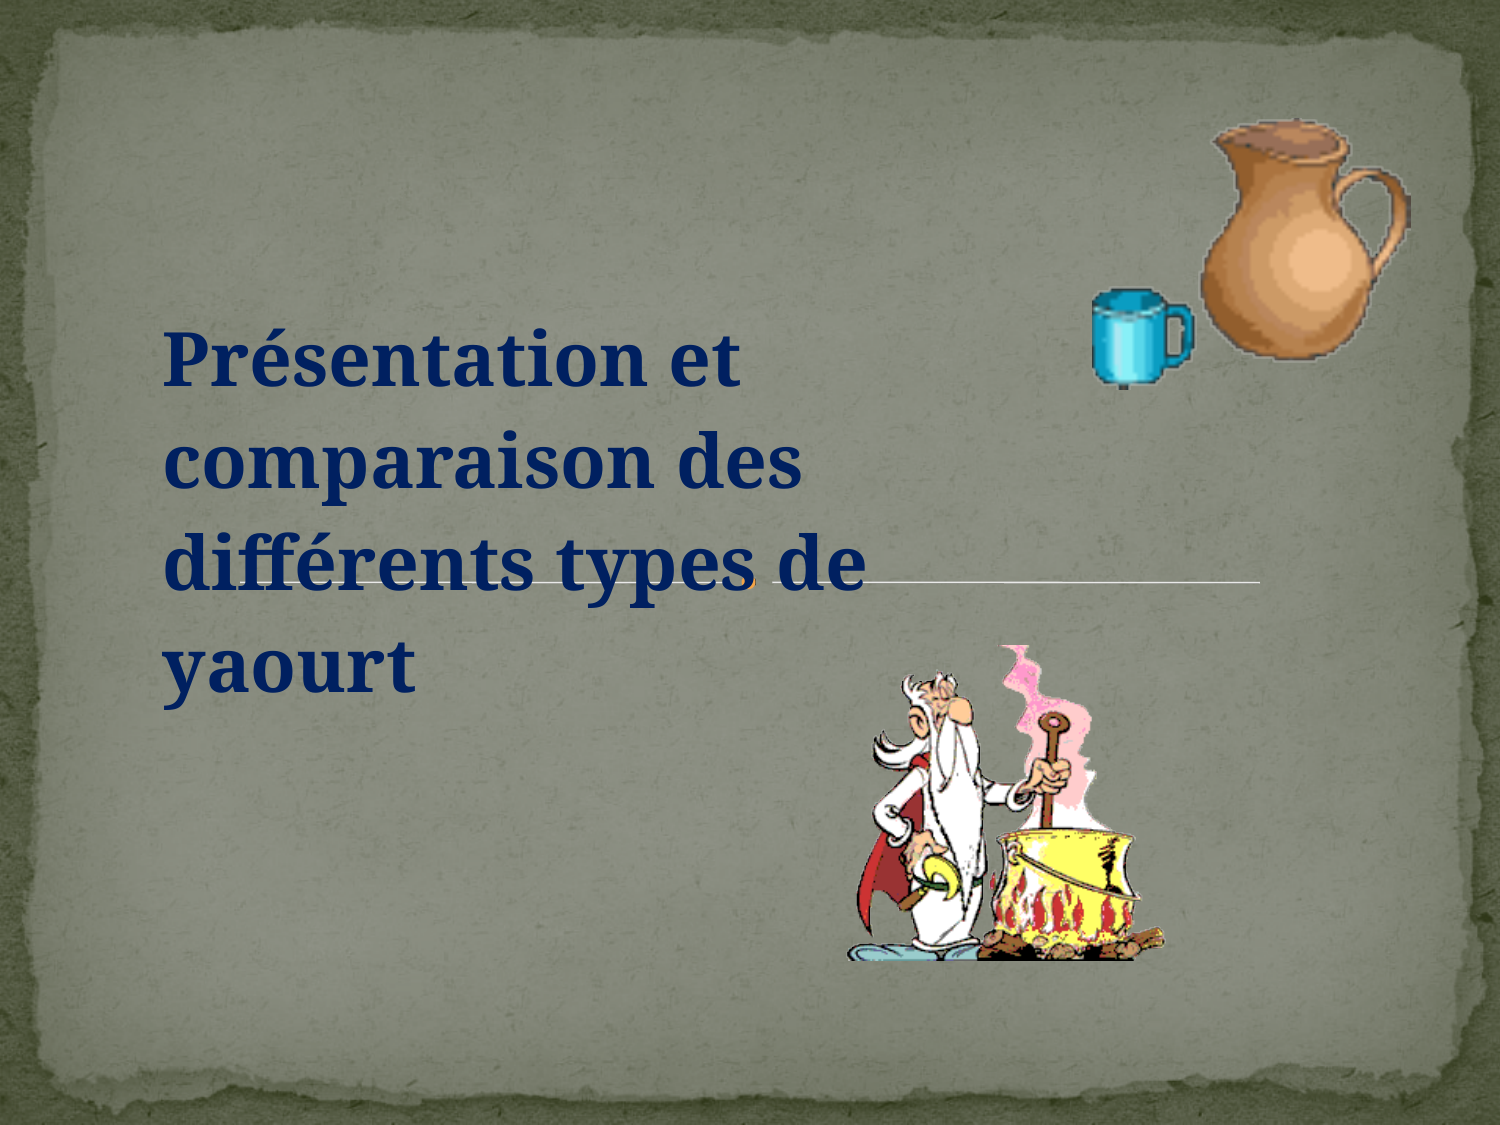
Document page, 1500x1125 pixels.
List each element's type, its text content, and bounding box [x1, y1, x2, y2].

picture [844, 645, 1172, 961]
text_box Présentation et comparaison des différents types de yaourt [147, 298, 1117, 584]
picture [1092, 118, 1411, 390]
